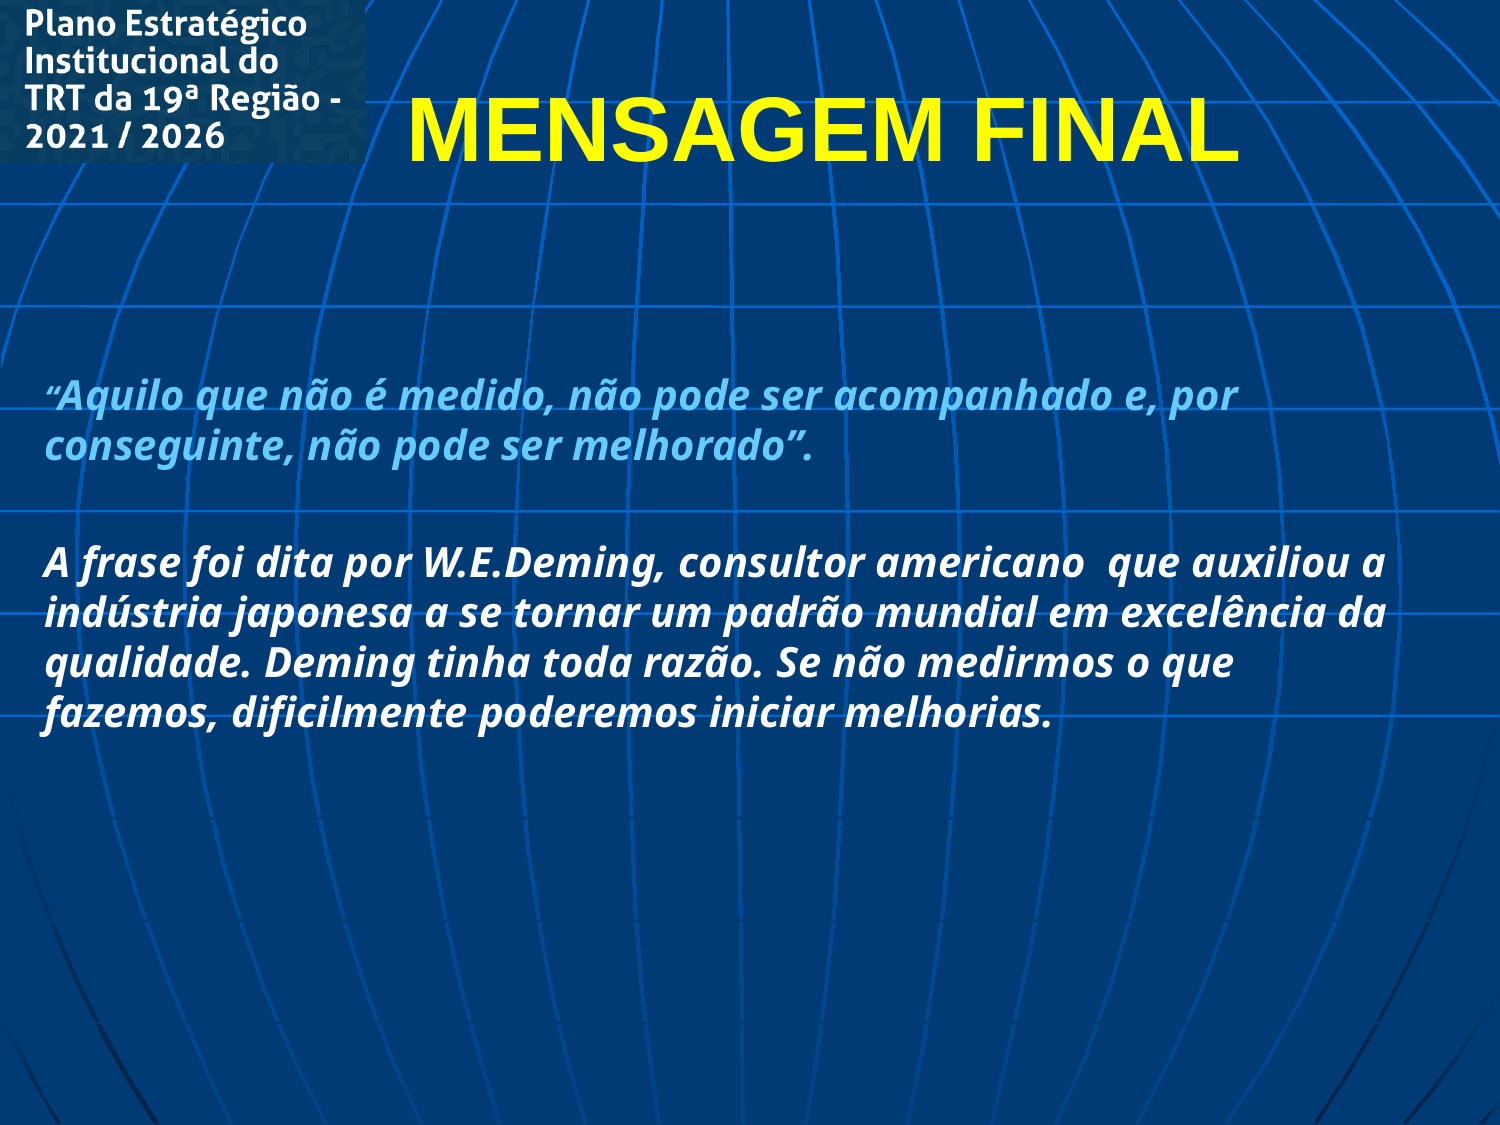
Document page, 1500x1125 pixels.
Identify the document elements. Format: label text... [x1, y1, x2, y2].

title MENSAGEM FINAL [150, 31, 1500, 218]
text_box “Aquilo que não é medido, não pode ser acompanhado e, por conseguinte, não pode ser melhorado”. A frase foi dita por W.E.Deming, consultor americano que auxiliou a indústria japonesa a se tornar um padrão mundial em excelência da qualidade. Deming tinha toda razão. Se não medirmos o que fazemos, dificilmente poderemos iniciar melhorias. [29, 361, 1436, 894]
picture [0, 0, 365, 163]
